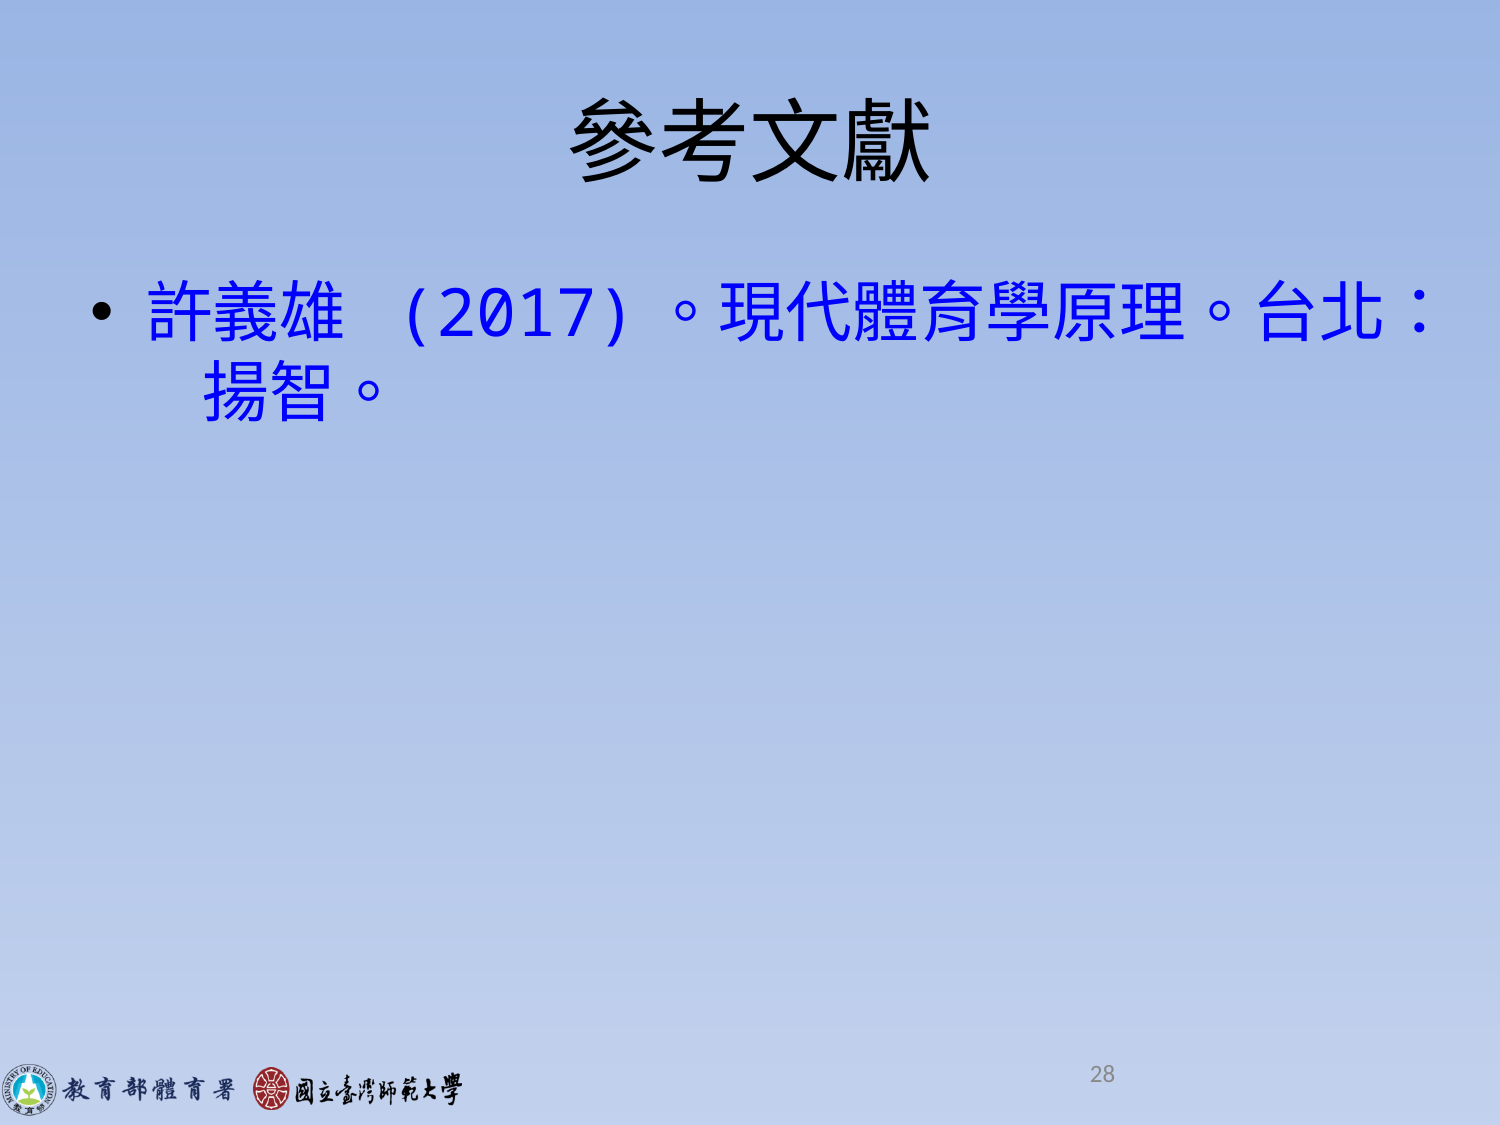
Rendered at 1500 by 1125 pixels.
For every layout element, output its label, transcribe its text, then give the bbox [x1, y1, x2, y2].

title 參考文獻 [75, 45, 1426, 233]
text_box [1074, 1042, 1426, 1103]
list 許義雄 (2017)。現代體育學原理。台北：揚智。 [75, 262, 1426, 1005]
